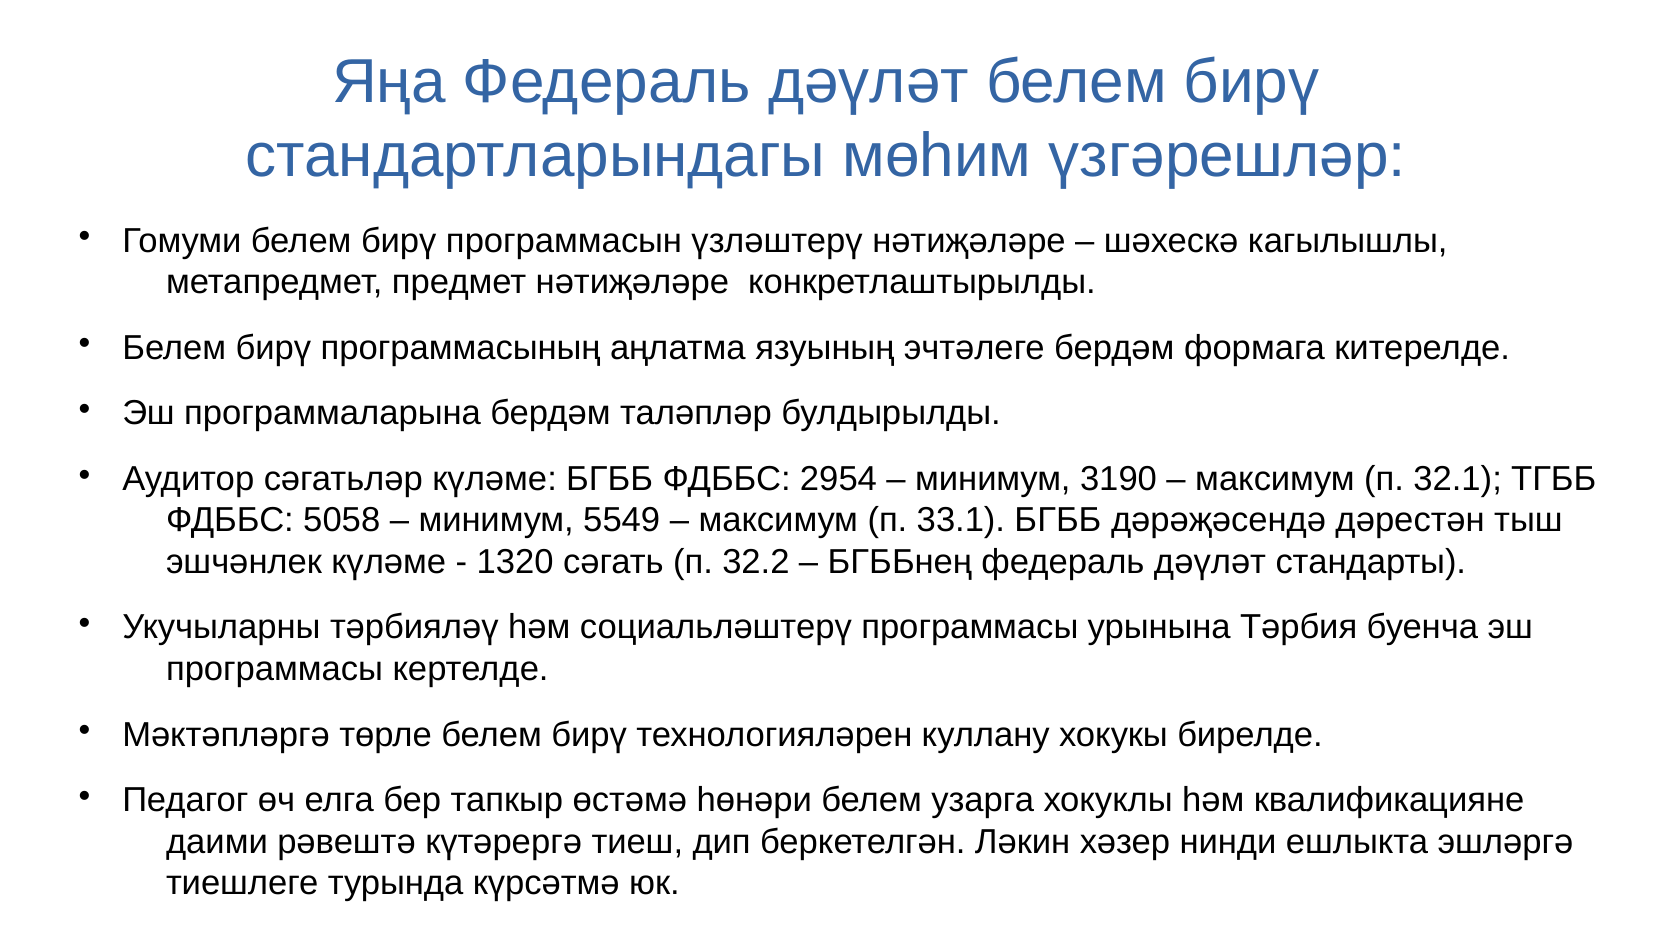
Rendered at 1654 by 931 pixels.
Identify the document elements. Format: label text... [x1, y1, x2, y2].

text_box Яңа Федераль дәүләт белем бирү стандартларындагы мөһим үзгәрешләр: [83, 37, 1571, 192]
text_box Гомуми белем бирү программасын үзләштерү нәтиҗәләре – шәхескә кагылышлы, метапредмет, предмет нәтиҗәләре конкретлаштырылды. Белем бирү программасының аңлатма язуының эчтәлеге бердәм формага китерелде. Эш программаларына бердәм таләпләр булдырылды. Аудитор сәгатьләр күләме: БГББ ФДББС: 2954 – минимум, 3190 – максимум (п. 32.1); ТГББ ФДББС: 5058 – минимум, 5549 – максимум (п. 33.1). БГББ дәрәҗәсендә дәрестән тыш эшчәнлек күләме - 1320 сәгать (п. 32.2 – БГББнең федераль дәүләт стандарты). Укучыларны тәрбияләү һәм социальләштерү программасы урынына Тәрбия буенча эш программасы кертелде. Мәктәпләргә төрле белем бирү технологияләрен куллану хокукы бирелде. Педагог өч елга бер тапкыр өстәмә һөнәри белем узарга хокуклы һәм квалификацияне даими рәвештә күтәрергә тиеш, дип беркетелгән. Ләкин хәзер нинди ешлыкта эшләргә тиешлеге турында күрсәтмә юк. [49, 218, 1636, 928]
